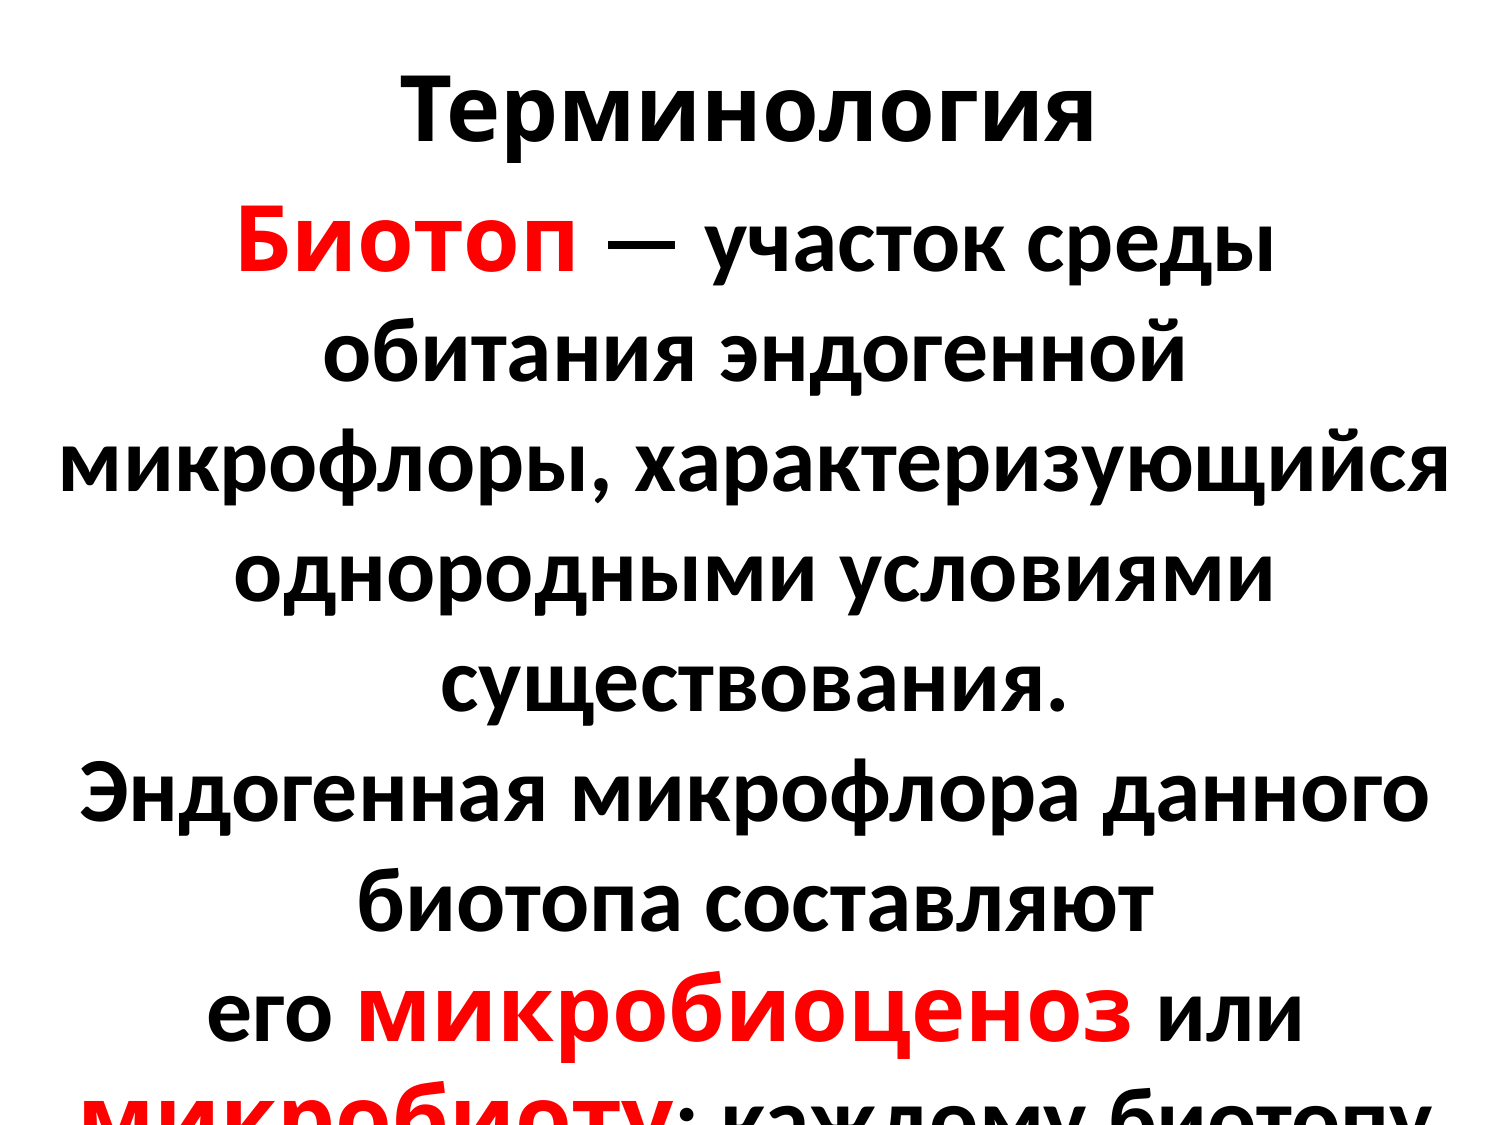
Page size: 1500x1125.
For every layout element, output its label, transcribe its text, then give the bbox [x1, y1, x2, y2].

subtitle Биотоп — участок среды обитания эндогенной микрофлоры, характеризующийся однородными условиями существования. Эндогенная микрофлора данного биотопа составляют его микробиоценоз или микробиоту; каждому биотопу соответствует свой микробиоценоз или микробиота /в её составе – облигатная (автохтонная) и факультативная микрофлора (аллохтонная)/. Частные случаи: вагинальный биотоп, уретральный биотоп и т.д. [41, 172, 1471, 1059]
title Терминология [112, 42, 1388, 172]
